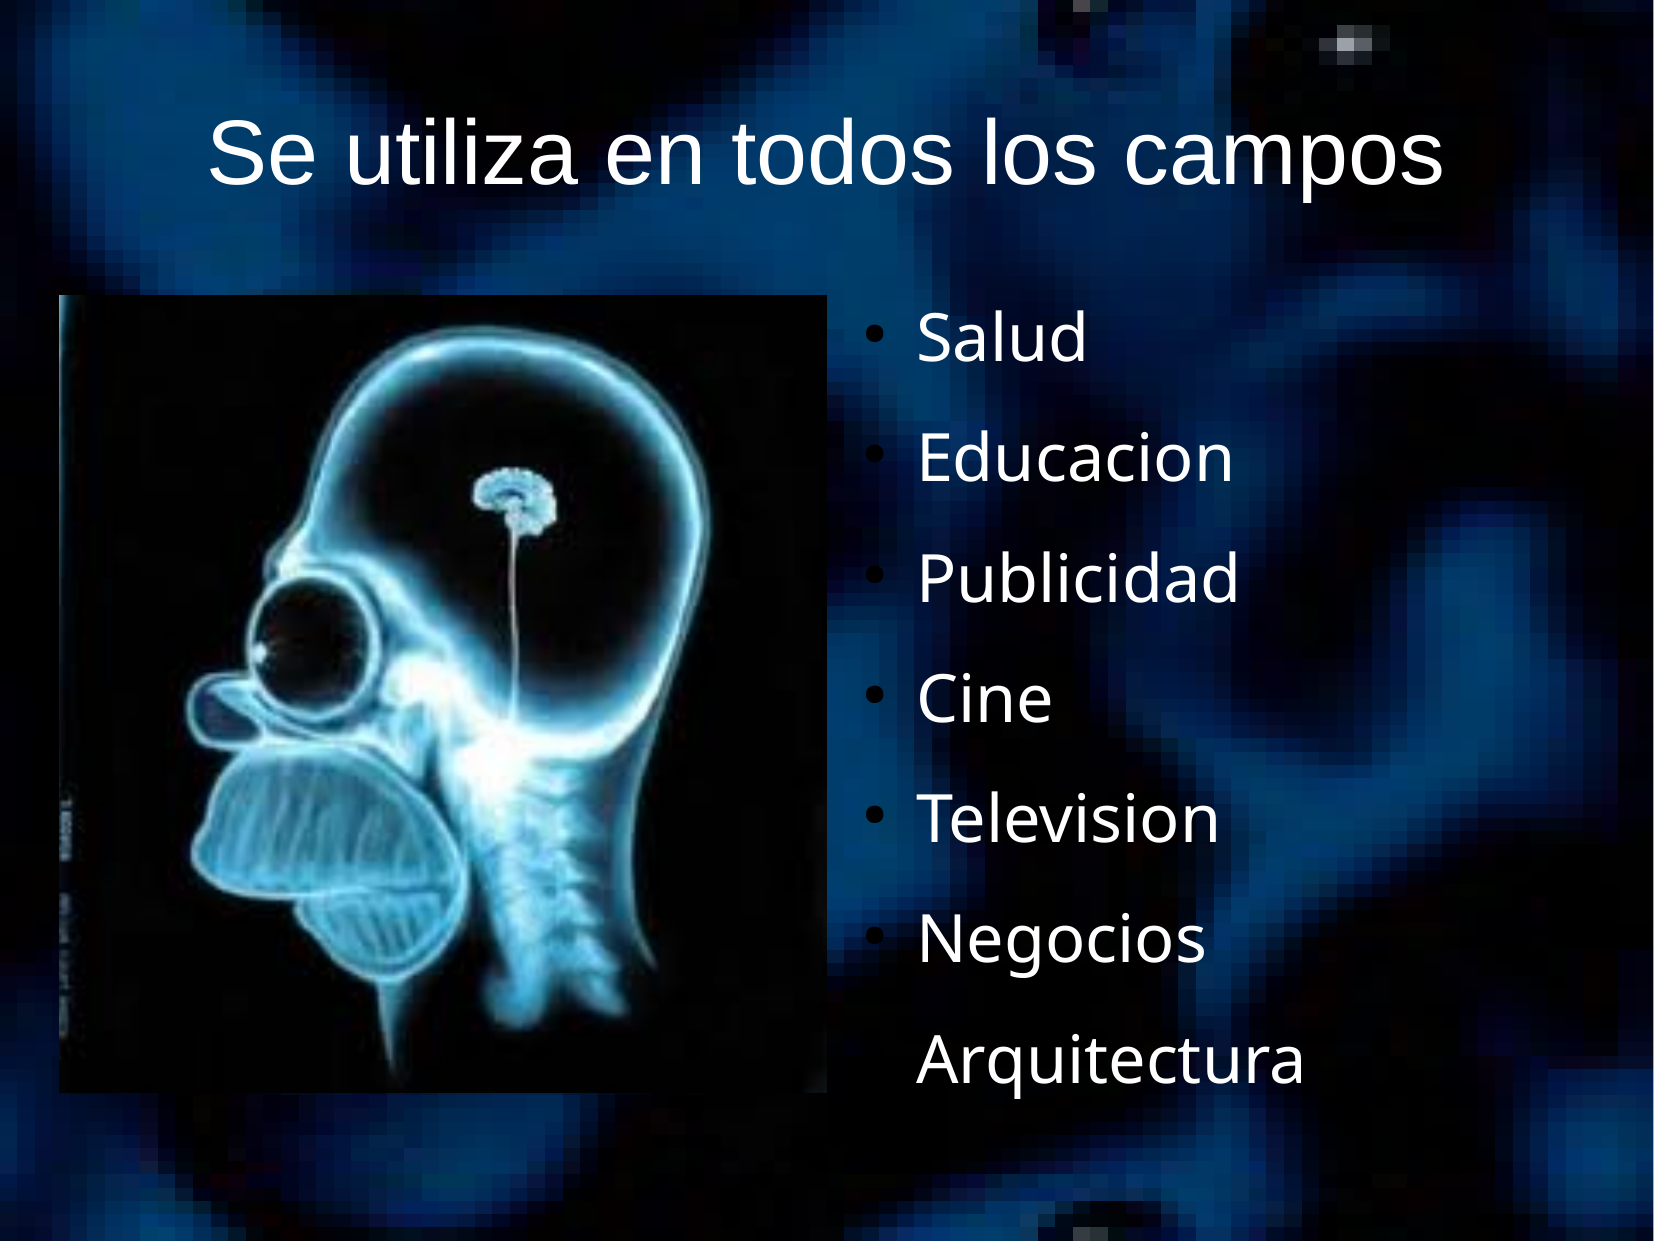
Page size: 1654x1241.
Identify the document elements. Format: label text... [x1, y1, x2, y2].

list Salud Educacion Publicidad Cine Television Negocios Arquitectura [845, 290, 1572, 1119]
title Se utiliza en todos los campos [82, 56, 1571, 250]
picture [0, 0, 1654, 1241]
